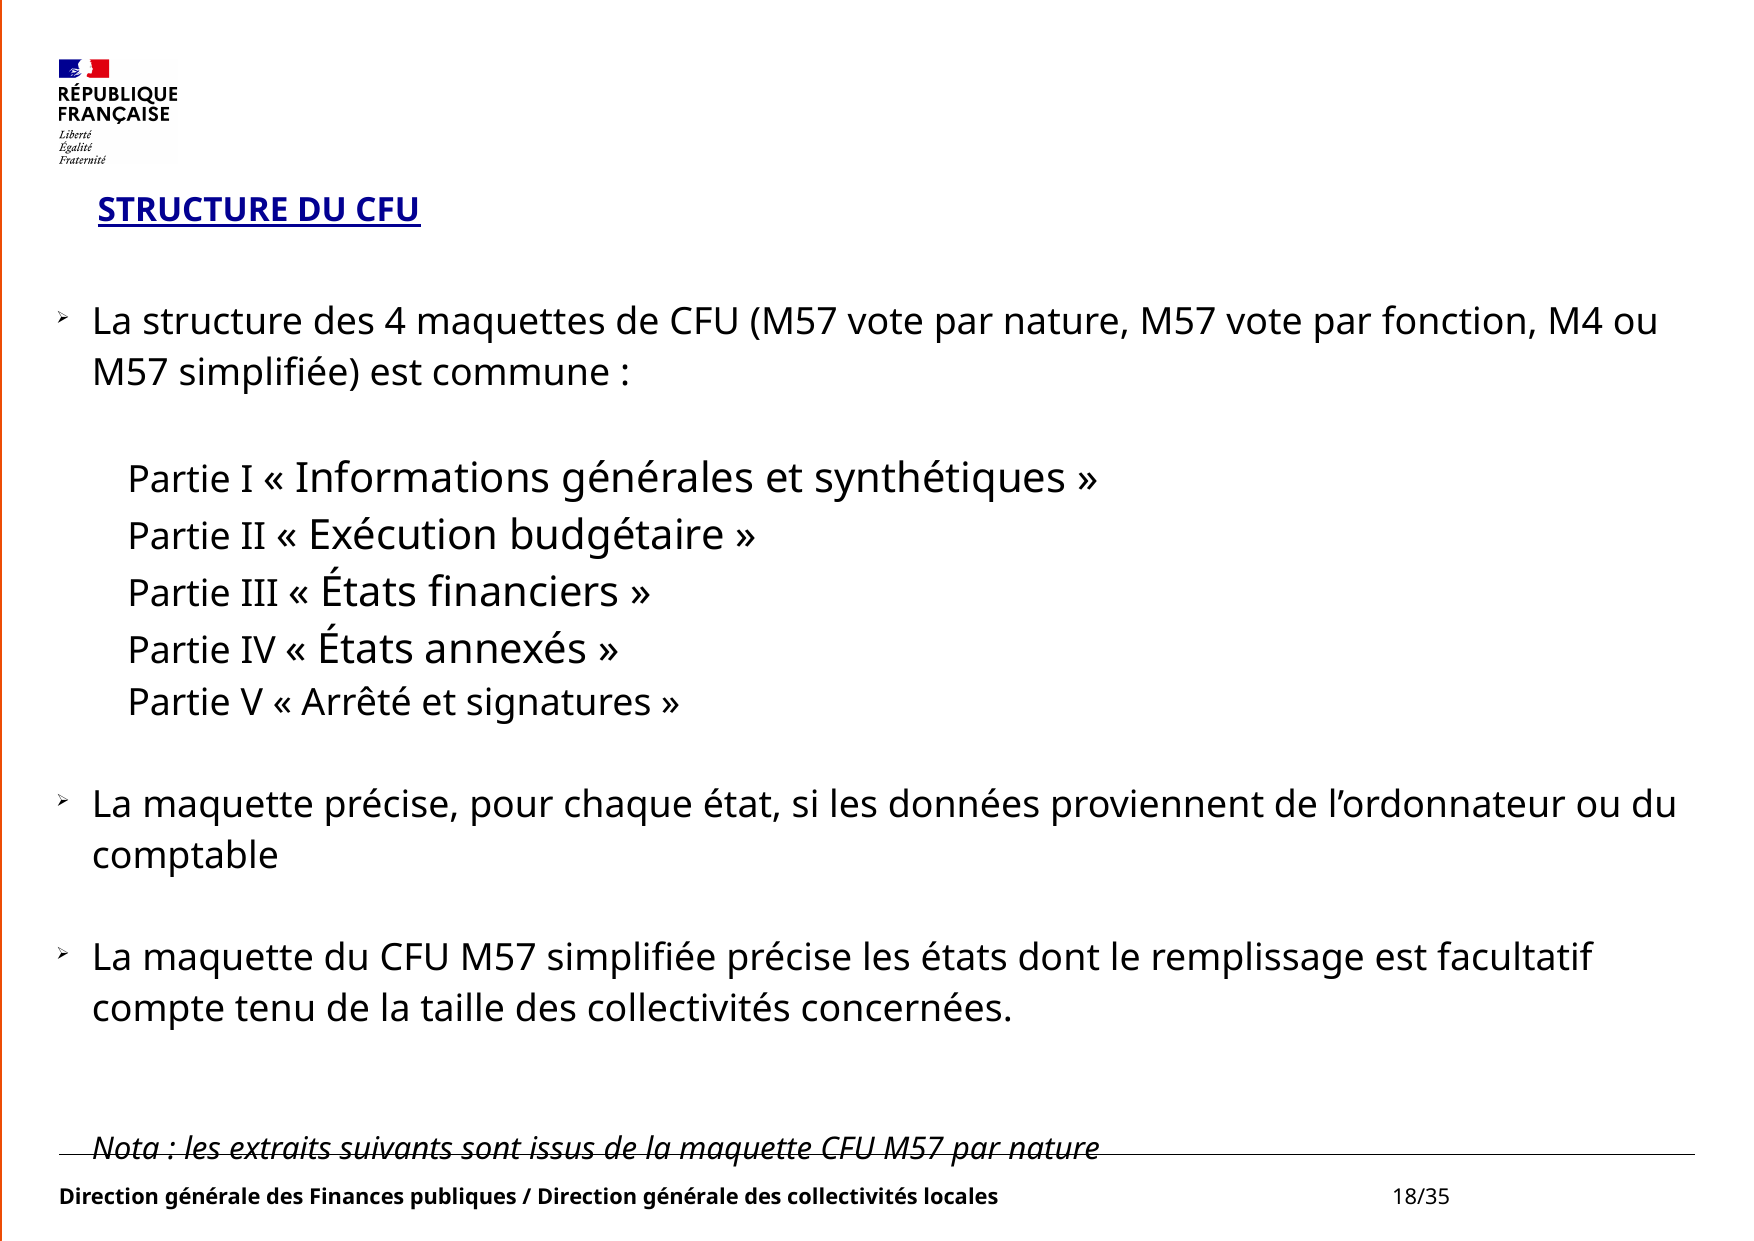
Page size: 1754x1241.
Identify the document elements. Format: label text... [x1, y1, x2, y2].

text_box La structure des 4 maquettes de CFU (M57 vote par nature, M57 vote par fonction, M4 ou M57 simplifiée) est commune : Partie I « Informations générales et synthétiques » Partie II « Exécution budgétaire » Partie III « États financiers » Partie IV « États annexés » Partie V « Arrêté et signatures » La maquette précise, pour chaque état, si les données proviennent de l’ordonnateur ou du comptable La maquette du CFU M57 simplifiée précise les états dont le remplissage est facultatif compte tenu de la taille des collectivités concernées. Nota : les extraits suivants sont issus de la maquette CFU M57 par nature [56, 294, 1693, 1097]
picture [59, 59, 178, 164]
text_box STRUCTURE DU CFU [82, 165, 1695, 286]
